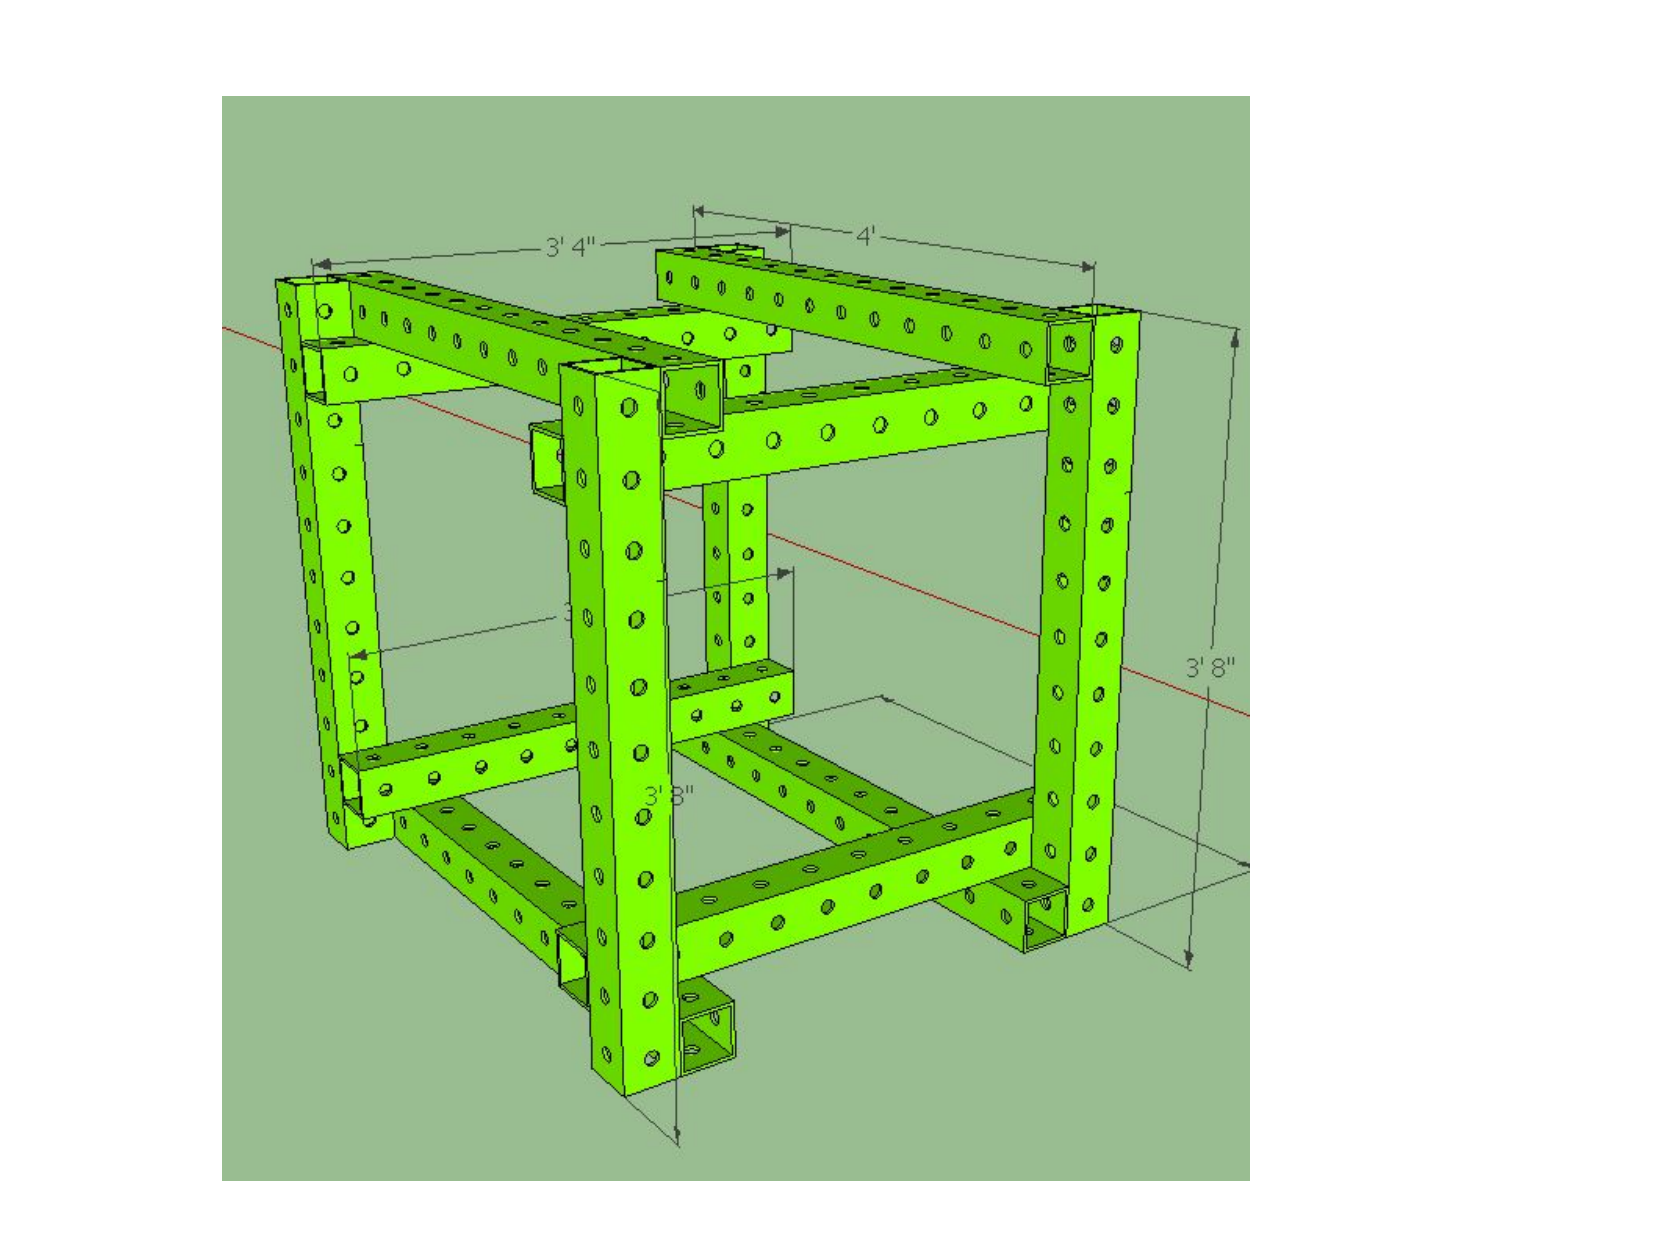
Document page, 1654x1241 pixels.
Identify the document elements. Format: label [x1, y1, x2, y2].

picture [222, 96, 1250, 1181]
